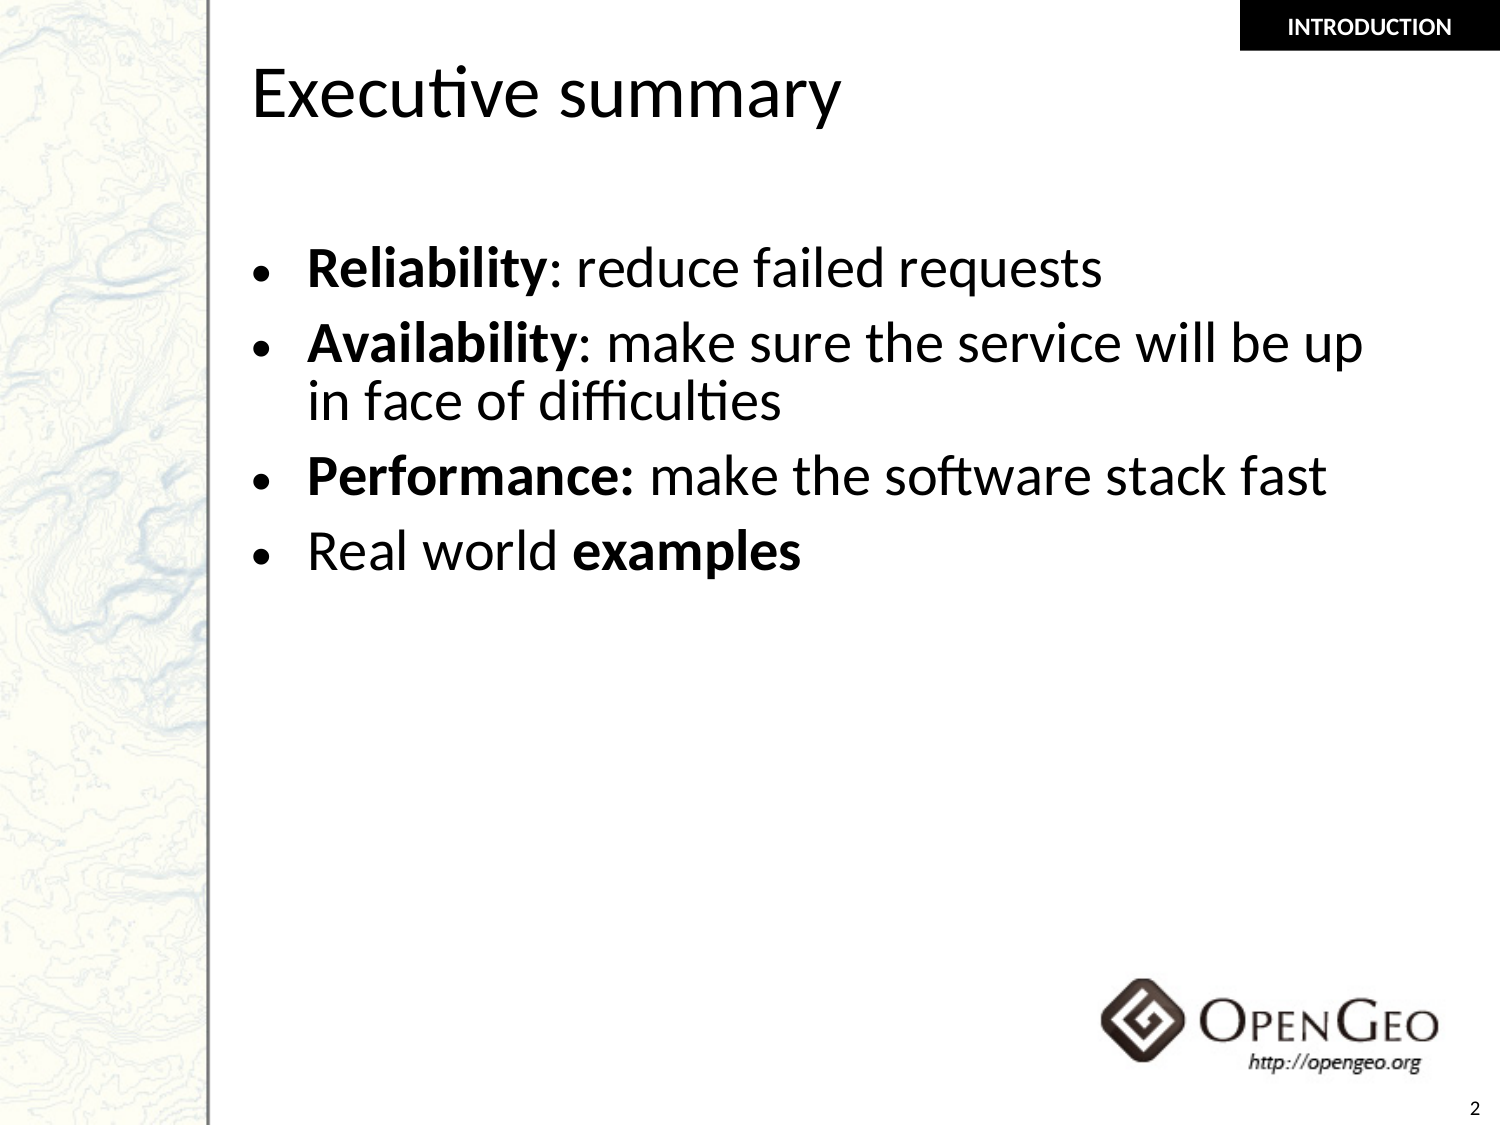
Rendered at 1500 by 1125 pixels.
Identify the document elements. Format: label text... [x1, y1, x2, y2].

title Executive summary [236, 13, 1426, 185]
picture [0, 0, 1500, 1125]
list Reliability: reduce failed requests Availability: make sure the service will be up in face of difficulties Performance: make the software stack fast Real world examples [236, 236, 1426, 979]
text_box INTRODUCTION [1240, 0, 1500, 51]
